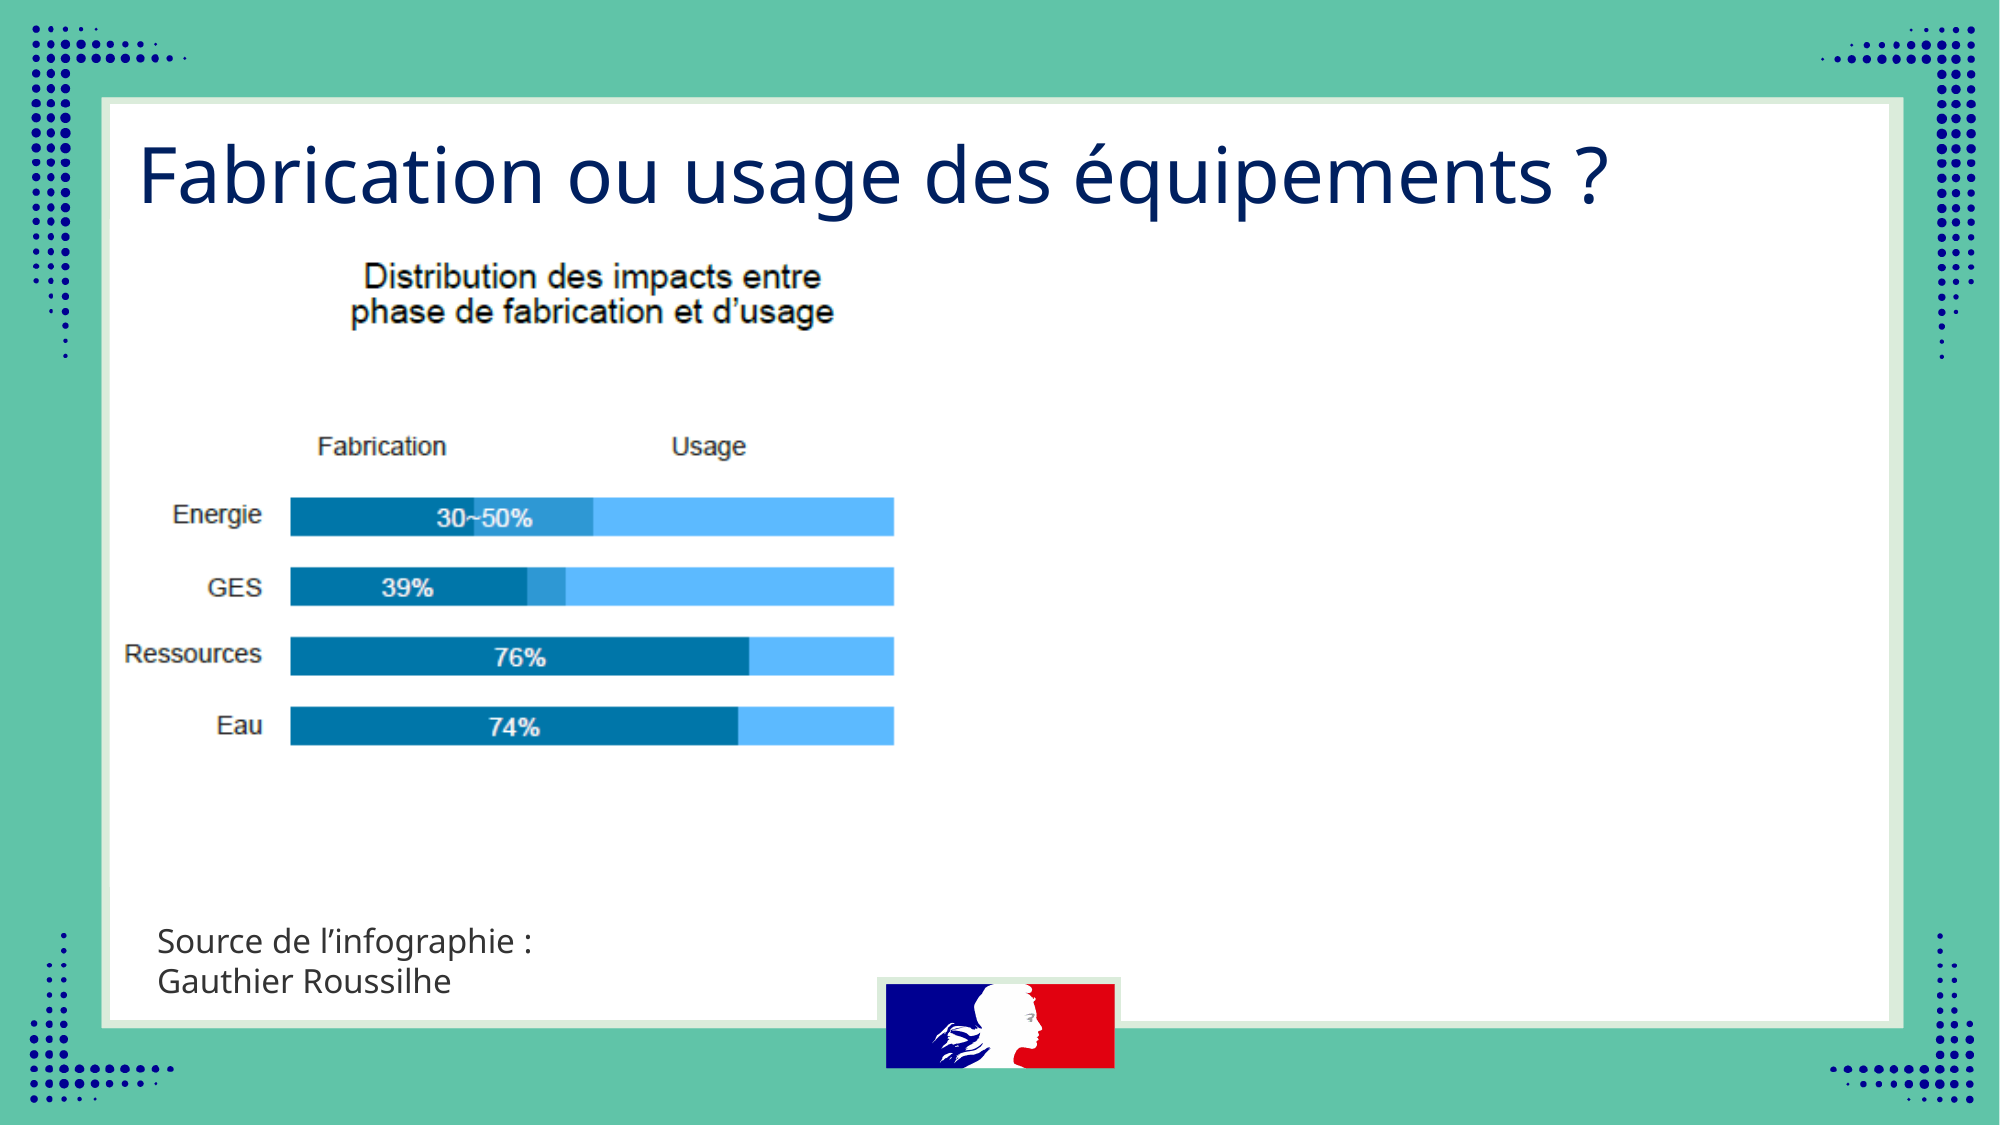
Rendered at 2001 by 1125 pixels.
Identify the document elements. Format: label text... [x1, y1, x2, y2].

picture [0, 0, 2000, 1125]
text_box Source de l’infographie : Gauthier Roussilhe [137, 910, 609, 1034]
title Fabrication ou usage des équipements ? [137, 104, 1863, 253]
